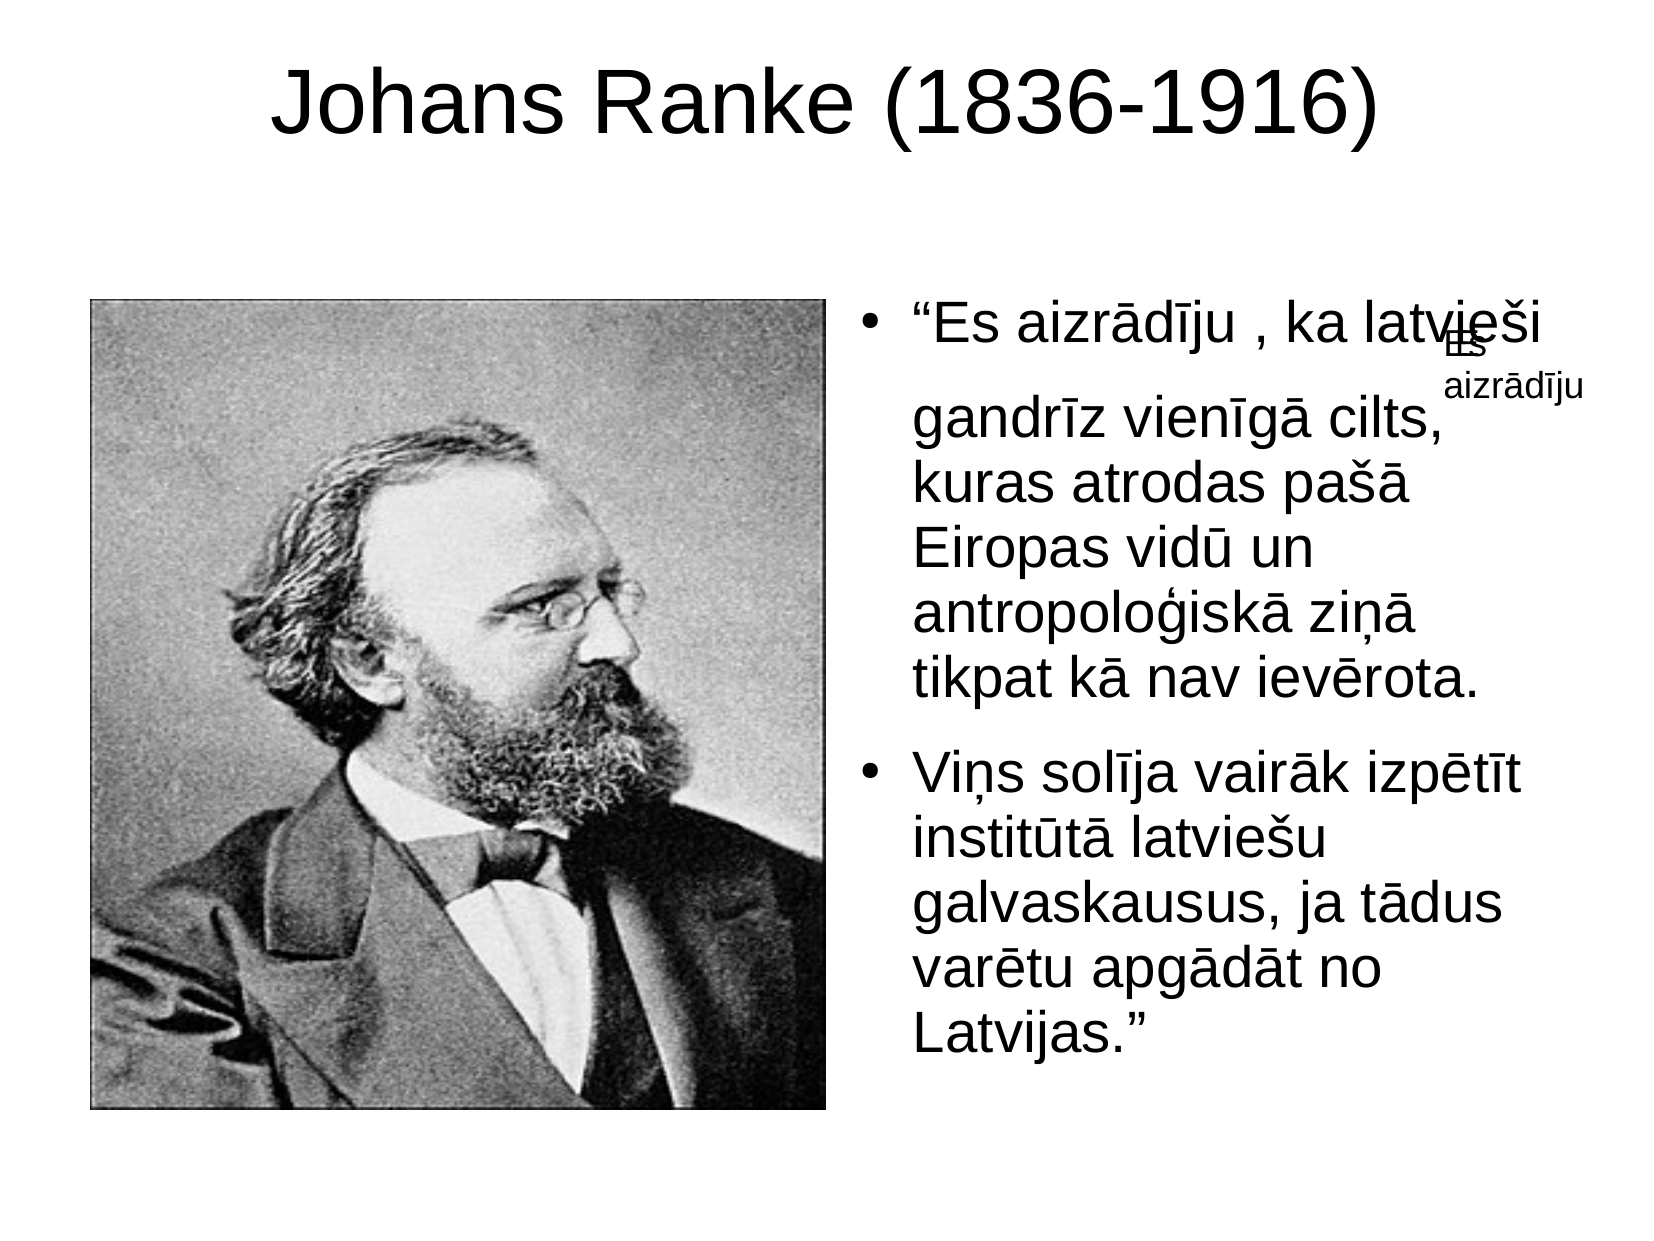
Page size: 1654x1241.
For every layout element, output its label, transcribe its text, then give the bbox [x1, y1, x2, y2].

picture [90, 299, 826, 1111]
title Johans Ranke (1836-1916) [82, 49, 1571, 257]
text_box E [1440, 315, 1654, 372]
list “Es aizrādīju , ka latvieši gandrīz vienīgā cilts, kuras atrodas pašā Eiropas vidū un antropoloģiskā ziņā tikpat kā nav ievērota. Viņs solīja vairāk izpētīt institūtā latviešu galvaskausus, ja tādus varētu apgādāt no Latvijas.” [842, 290, 1569, 1109]
text_box Es aizrādīju [1428, 315, 1440, 372]
